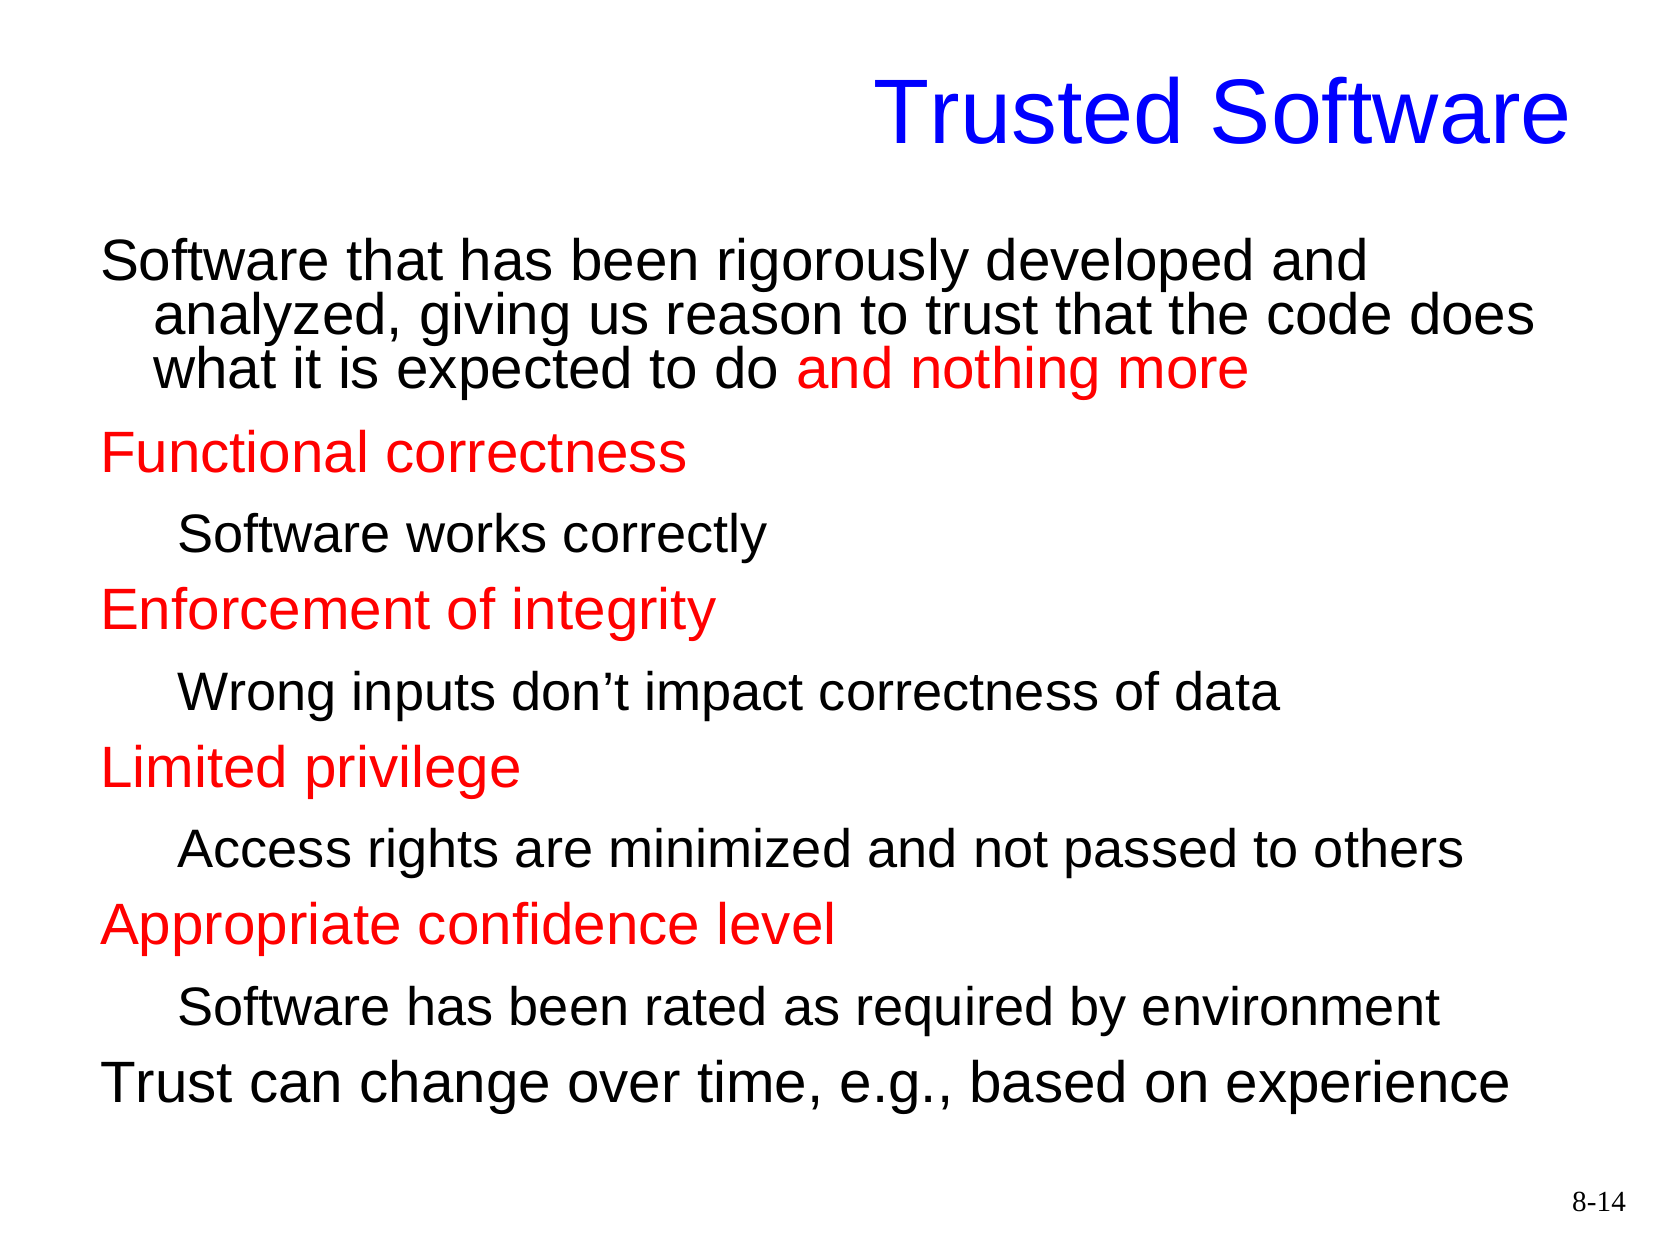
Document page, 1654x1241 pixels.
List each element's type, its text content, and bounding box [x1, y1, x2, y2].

list Software that has been rigorously developed and analyzed, giving us reason to trust that the code does what it is expected to do and nothing more Functional correctness Software works correctly Enforcement of integrity Wrong inputs don’t impact correctness of data Limited privilege Access rights are minimized and not passed to others Appropriate confidence level Software has been rated as required by environment Trust can change over time, e.g., based on experience [82, 237, 1571, 1170]
title Trusted Software [84, 11, 1573, 218]
